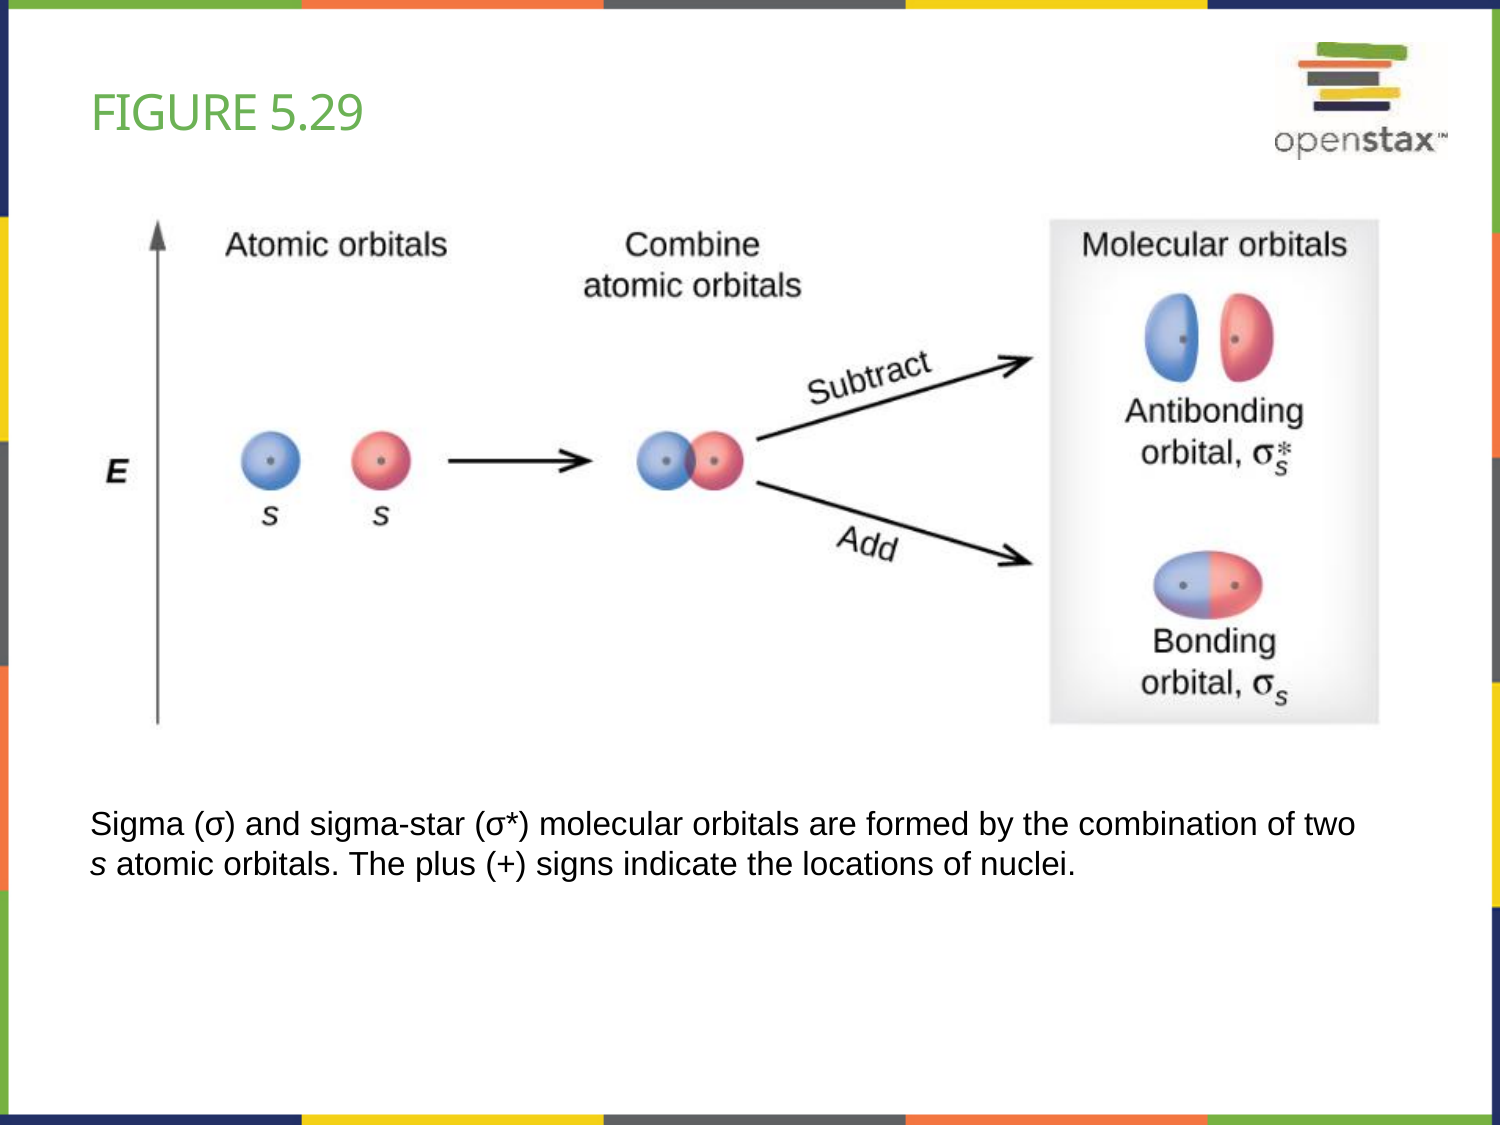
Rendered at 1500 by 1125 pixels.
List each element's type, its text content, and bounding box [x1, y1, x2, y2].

picture [0, 0, 1500, 1125]
list Sigma (σ) and sigma-star (σ*) molecular orbitals are formed by the combination of two s atomic orbitals. The plus (+) signs indicate the locations of nuclei. [75, 794, 1398, 986]
title Figure 5.29 [75, 39, 1398, 148]
